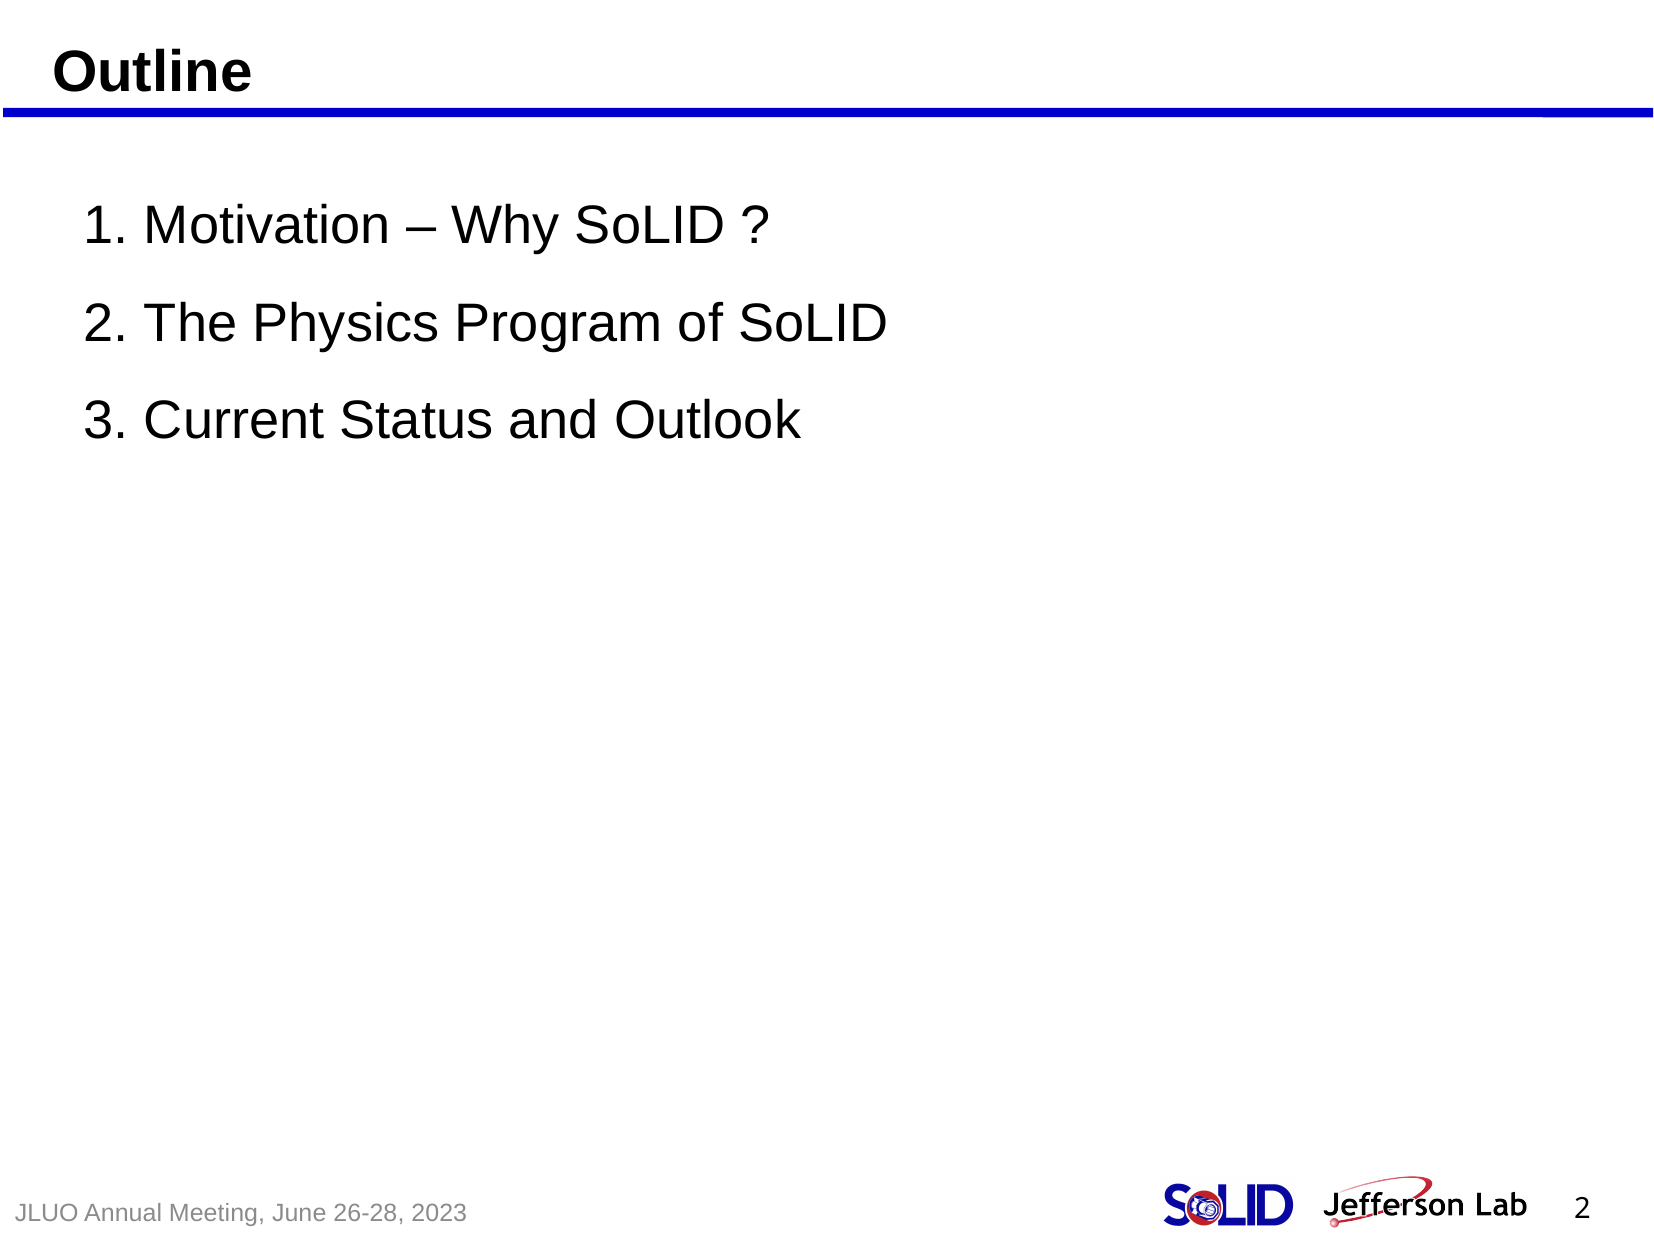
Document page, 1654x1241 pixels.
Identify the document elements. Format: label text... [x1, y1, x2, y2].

text_box Outline [37, 25, 1613, 101]
text_box Motivation – Why SoLID ? The Physics Program of SoLID Current Status and Outlook [69, 150, 1238, 450]
picture [1321, 1168, 1540, 1239]
picture [1160, 1175, 1296, 1234]
